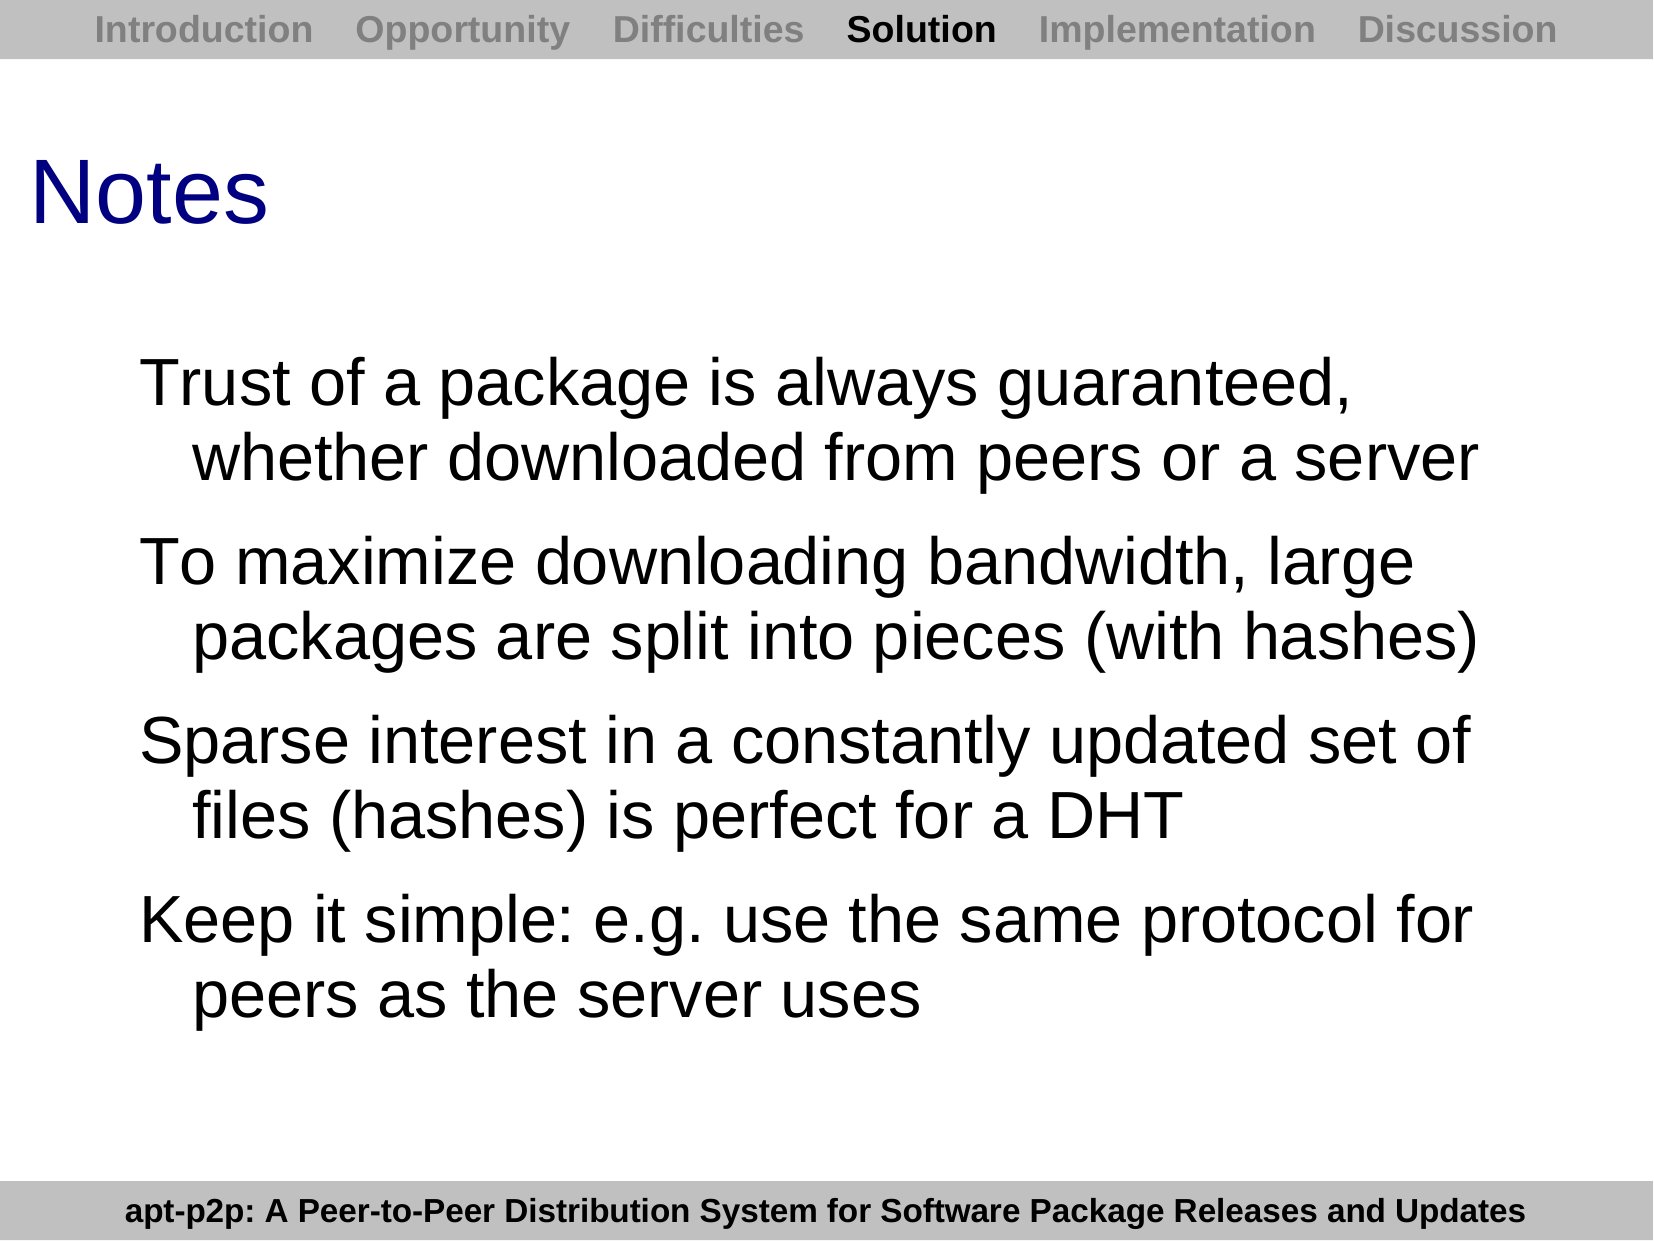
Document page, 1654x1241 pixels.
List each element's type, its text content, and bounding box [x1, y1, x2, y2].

list Trust of a package is always guaranteed, whether downloaded from peers or a server To maximize downloading bandwidth, large packages are split into pieces (with hashes) Sparse interest in a constantly updated set of files (hashes) is perfect for a DHT Keep it simple: e.g. use the same protocol for peers as the server uses [121, 344, 1534, 1127]
title Notes [29, 88, 1442, 296]
